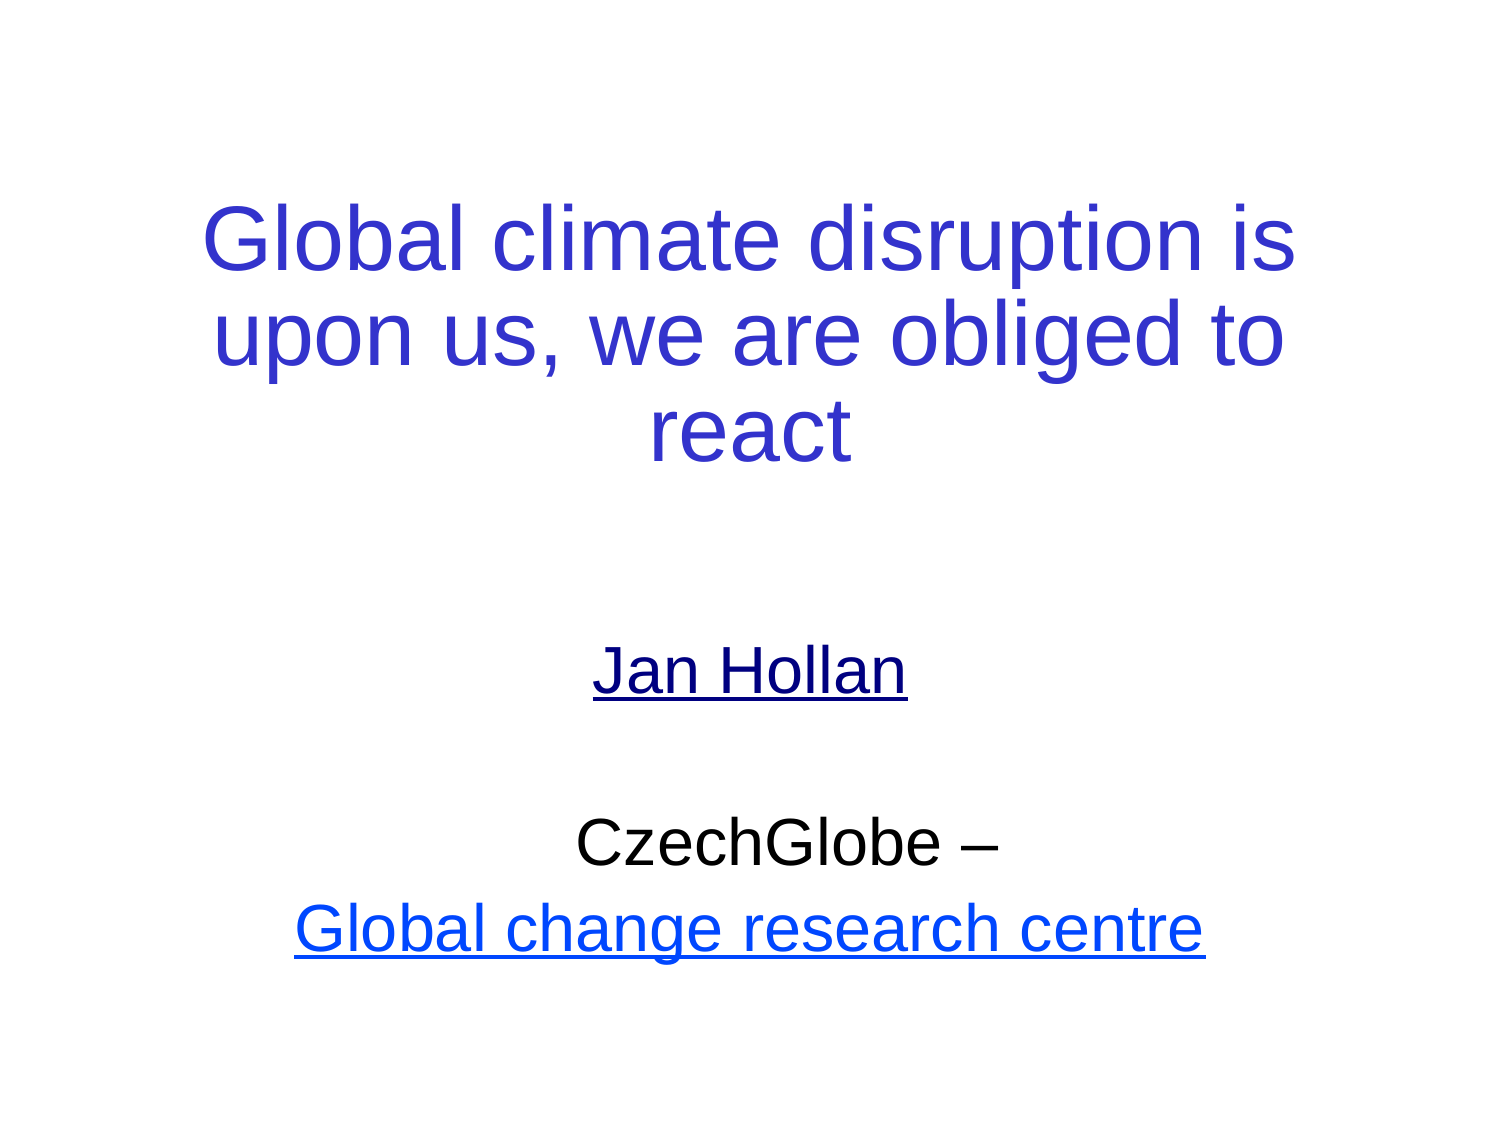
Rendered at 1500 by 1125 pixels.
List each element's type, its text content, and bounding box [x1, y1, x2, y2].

title Global climate disruption is upon us, we are obliged to react [112, 190, 1388, 484]
subtitle Jan Hollan CzechGlobe – Global change research centre [225, 637, 1276, 1057]
